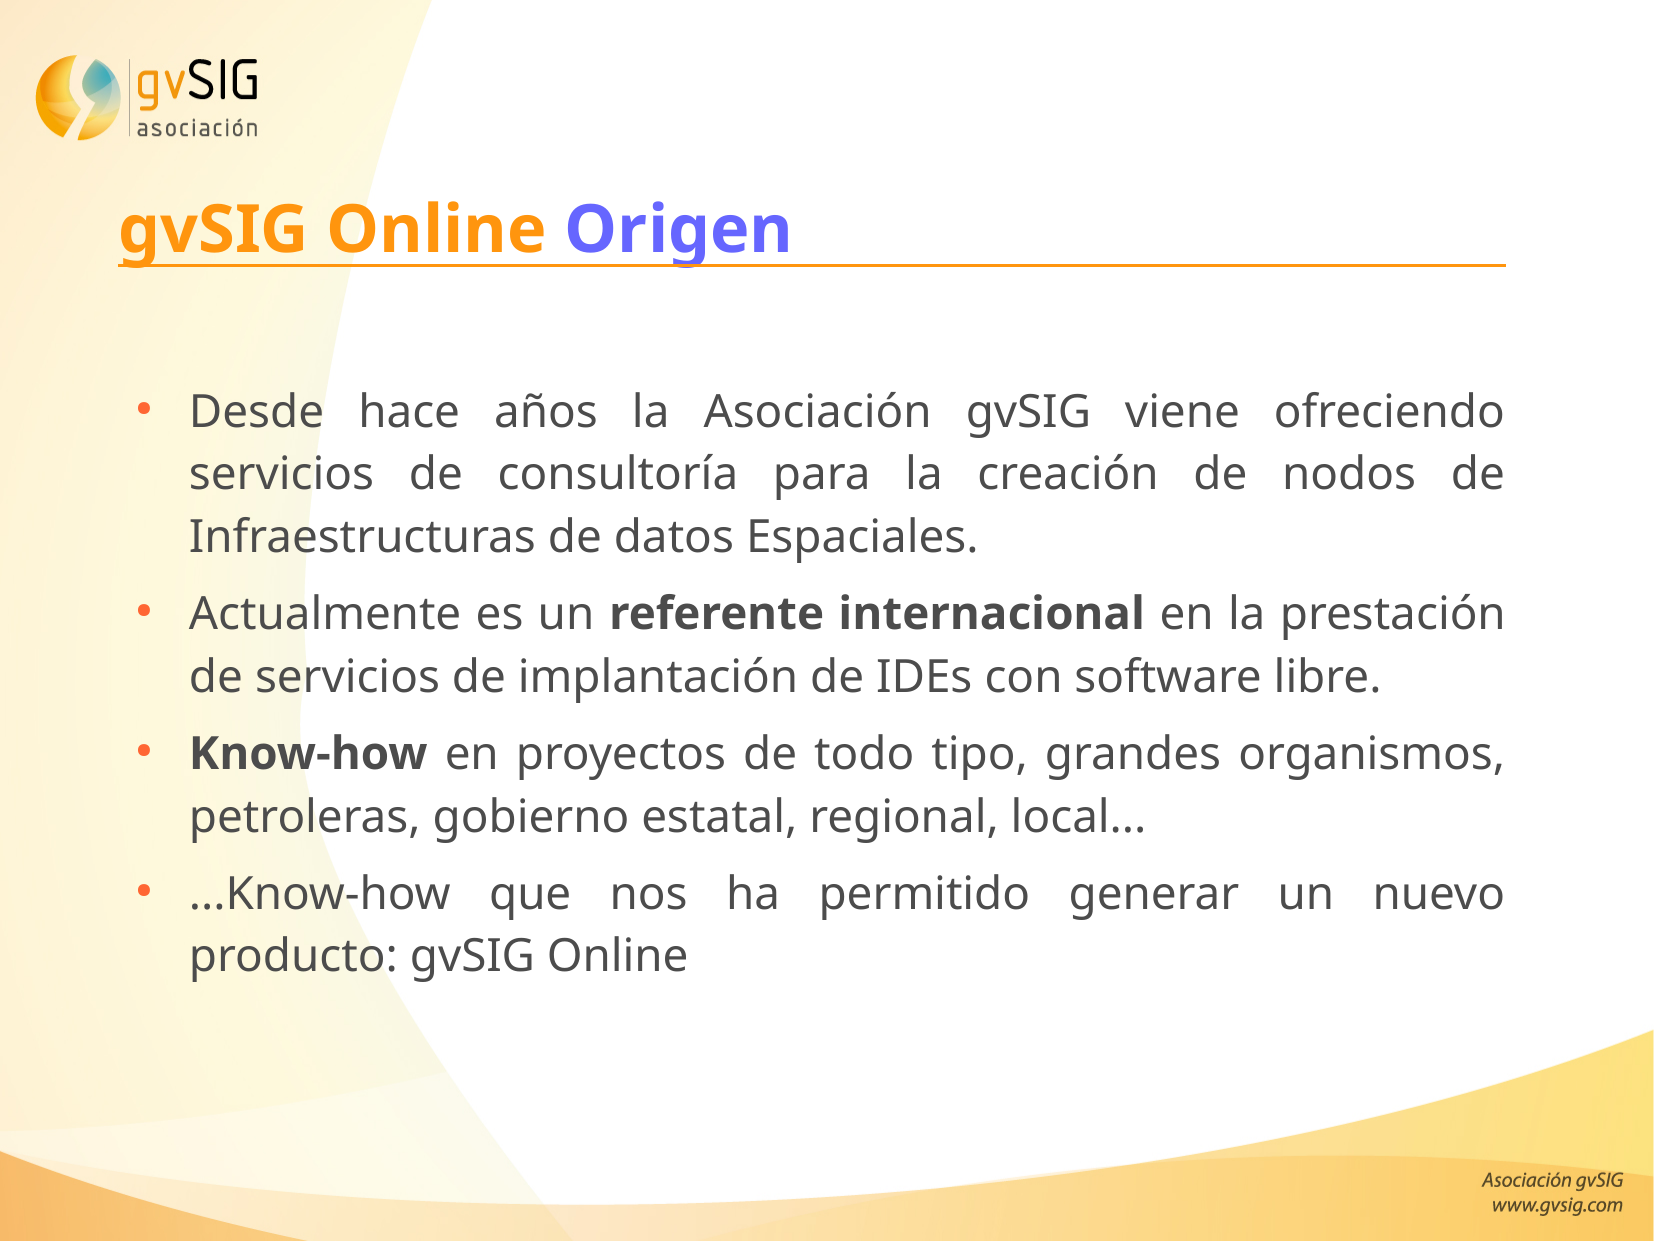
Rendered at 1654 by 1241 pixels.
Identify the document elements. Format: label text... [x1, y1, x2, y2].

title gvSIG Online Origen [118, 177, 1607, 276]
list Desde hace años la Asociación gvSIG viene ofreciendo servicios de consultoría para la creación de nodos de Infraestructuras de datos Espaciales. Actualmente es un referente internacional en la prestación de servicios de implantación de IDEs con software libre. Know-how en proyectos de todo tipo, grandes organismos, petroleras, gobierno estatal, regional, local... ...Know-how que nos ha permitido generar un nuevo producto: gvSIG Online [118, 301, 1506, 1003]
picture [0, 0, 1654, 1241]
